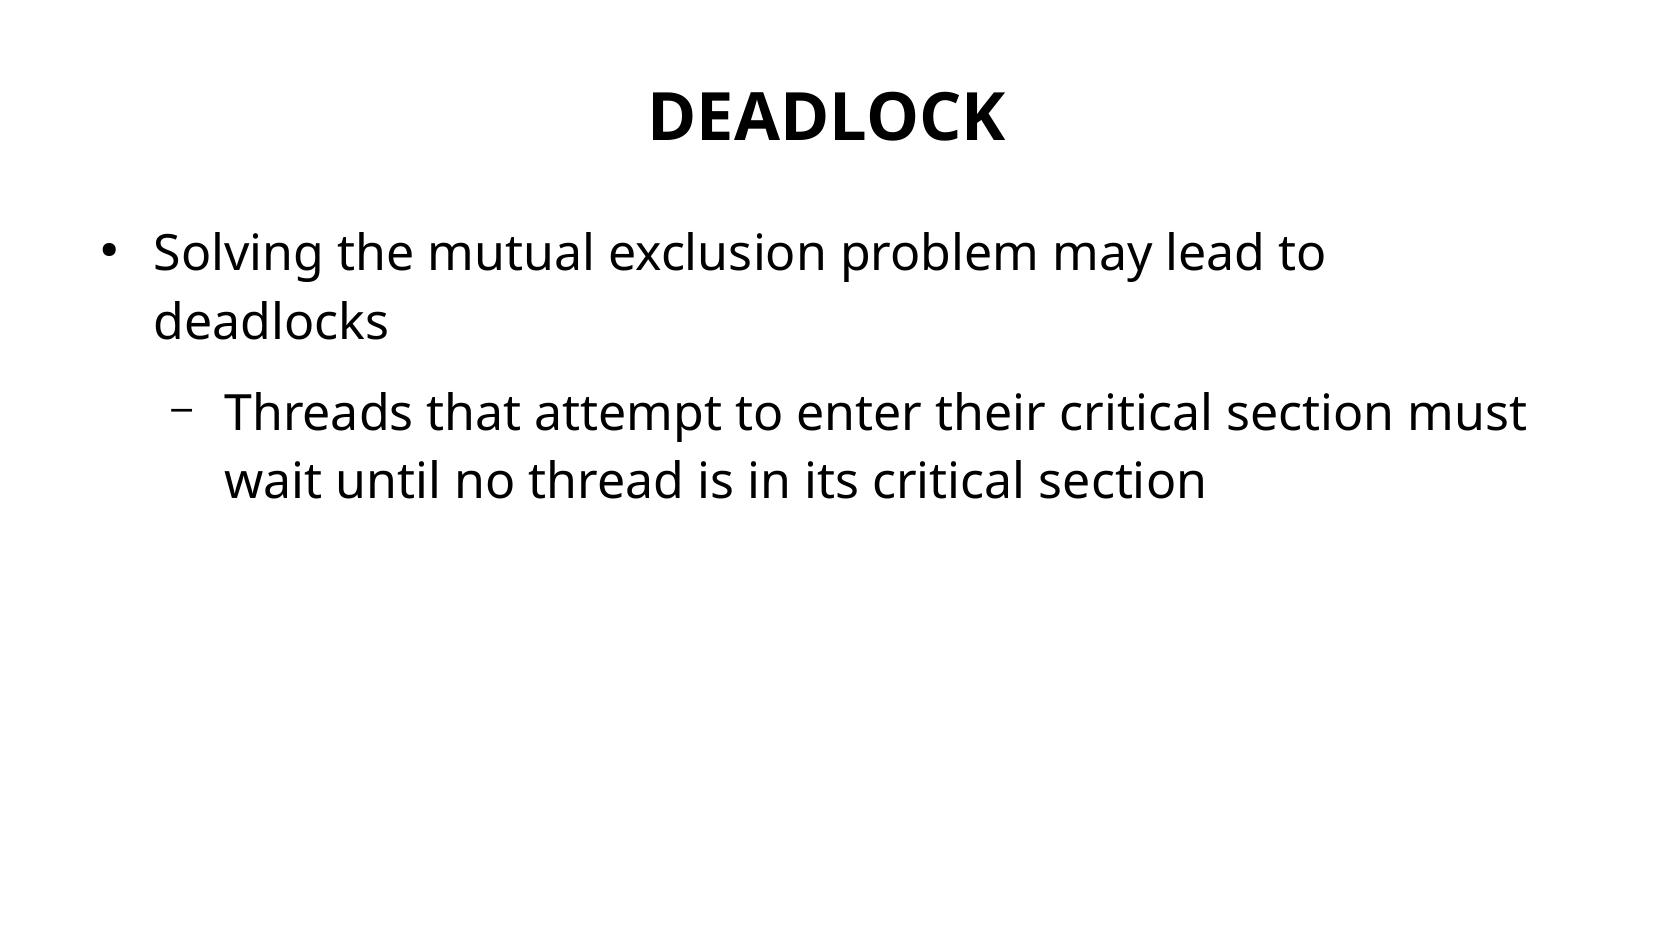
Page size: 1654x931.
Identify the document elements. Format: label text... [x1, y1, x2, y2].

title DEADLOCK [82, 36, 1571, 193]
list Solving the mutual exclusion problem may lead to deadlocks Threads that attempt to enter their critical section must wait until no thread is in its critical section [82, 217, 1571, 757]
